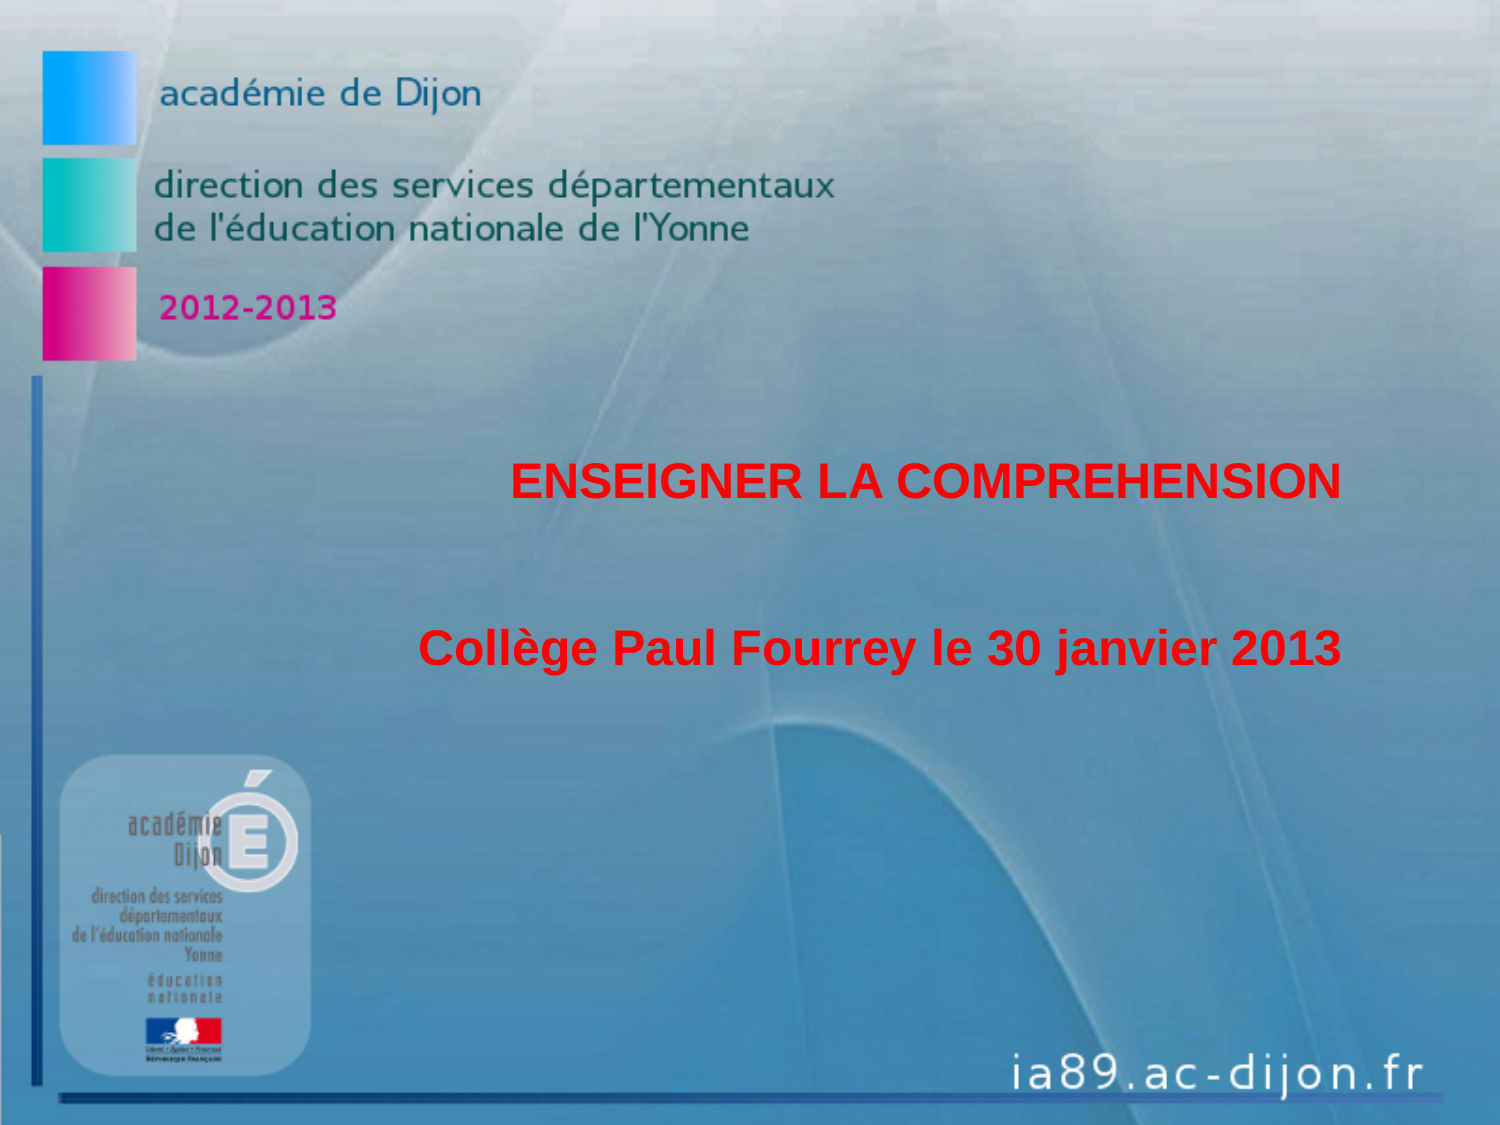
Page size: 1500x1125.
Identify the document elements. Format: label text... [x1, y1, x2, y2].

picture [0, 0, 1500, 1125]
title ENSEIGNER LA COMPREHENSION Collège Paul Fourrey le 30 janvier 2013 [342, 442, 1359, 687]
text_box [513, 637, 1388, 926]
